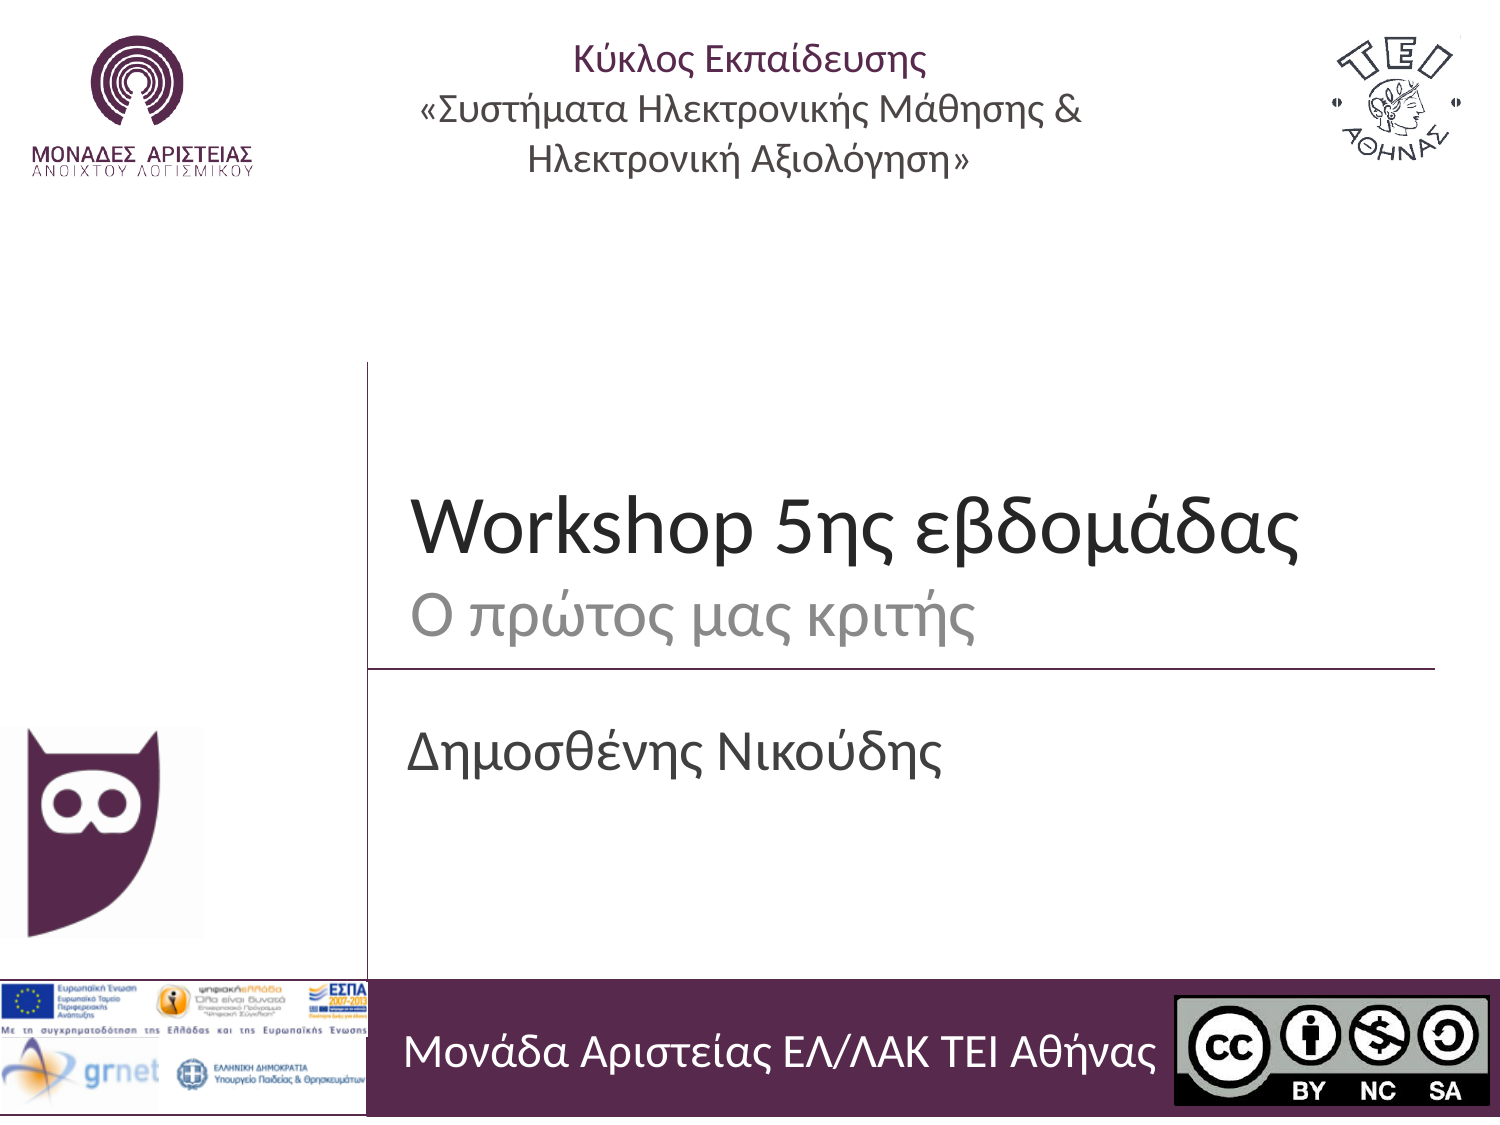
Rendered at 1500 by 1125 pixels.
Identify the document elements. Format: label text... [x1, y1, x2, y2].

picture [31, 36, 253, 177]
picture [175, 1057, 366, 1092]
text_box Δημοσθένης Νικούδης [392, 704, 1455, 963]
picture [1174, 995, 1490, 1106]
picture [1331, 35, 1461, 167]
title Workshop 5ης εβδομάδας Ο πρώτος μας κριτής [395, 357, 1459, 658]
text_box Κύκλος Εκπαίδευσης «Συστήματα Ηλεκτρονικής Μάθησης & Ηλεκτρονική Αξιολόγηση» [280, 22, 1220, 190]
picture [0, 982, 368, 1113]
picture [0, 727, 204, 939]
subtitle Μονάδα Αριστείας ΕΛ/ΛΑΚ ΤΕΙ Αθήνας [387, 992, 1488, 1105]
